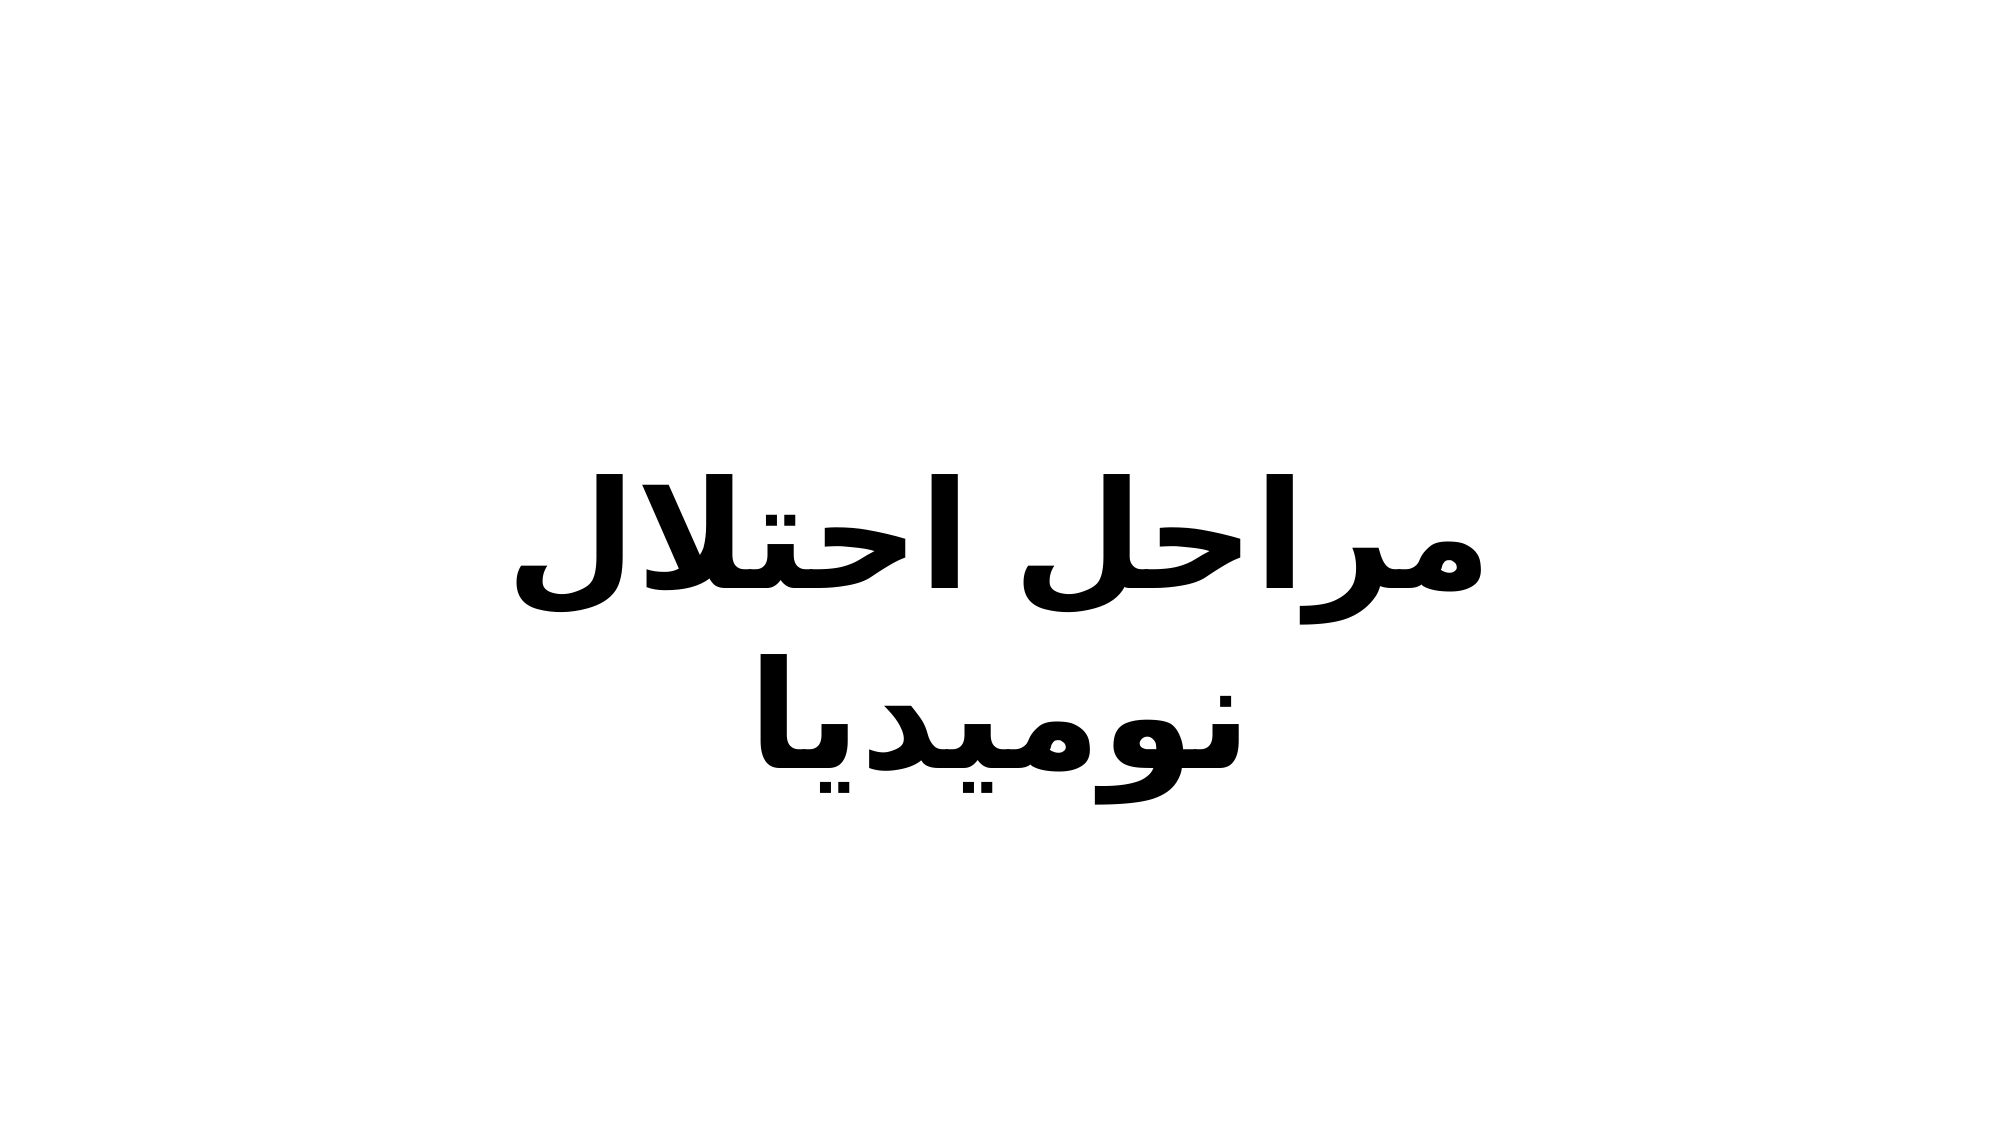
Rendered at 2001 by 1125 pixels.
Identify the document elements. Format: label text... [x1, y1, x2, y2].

text_box مراحل احتلال نوميديا [380, 431, 1620, 629]
